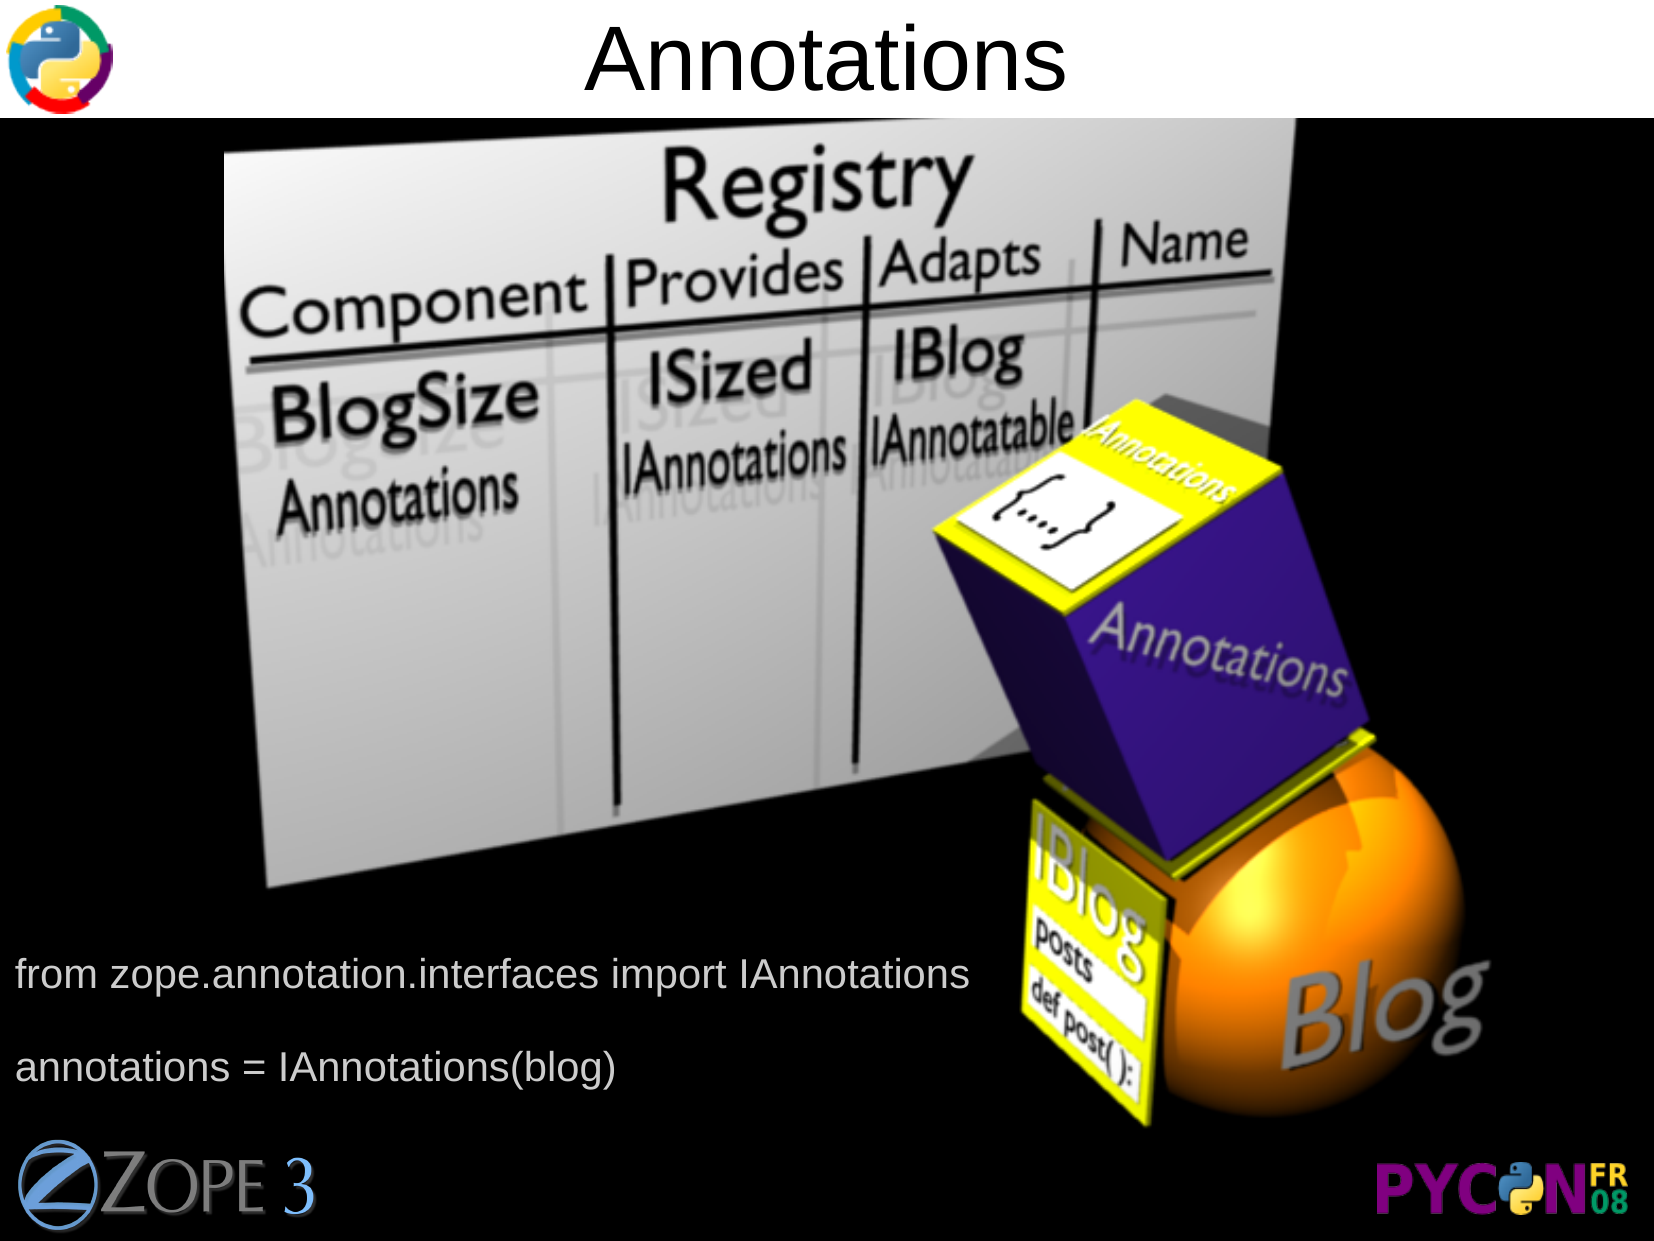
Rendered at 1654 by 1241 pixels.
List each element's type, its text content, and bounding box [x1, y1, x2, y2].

picture [6, 5, 82, 114]
text_box from zope.annotation.interfaces import IAnnotations annotations = IAnnotations(blog) [0, 943, 1418, 1099]
title Annotations [82, 0, 1571, 119]
picture [224, 118, 1583, 1137]
picture [1377, 1162, 1628, 1215]
